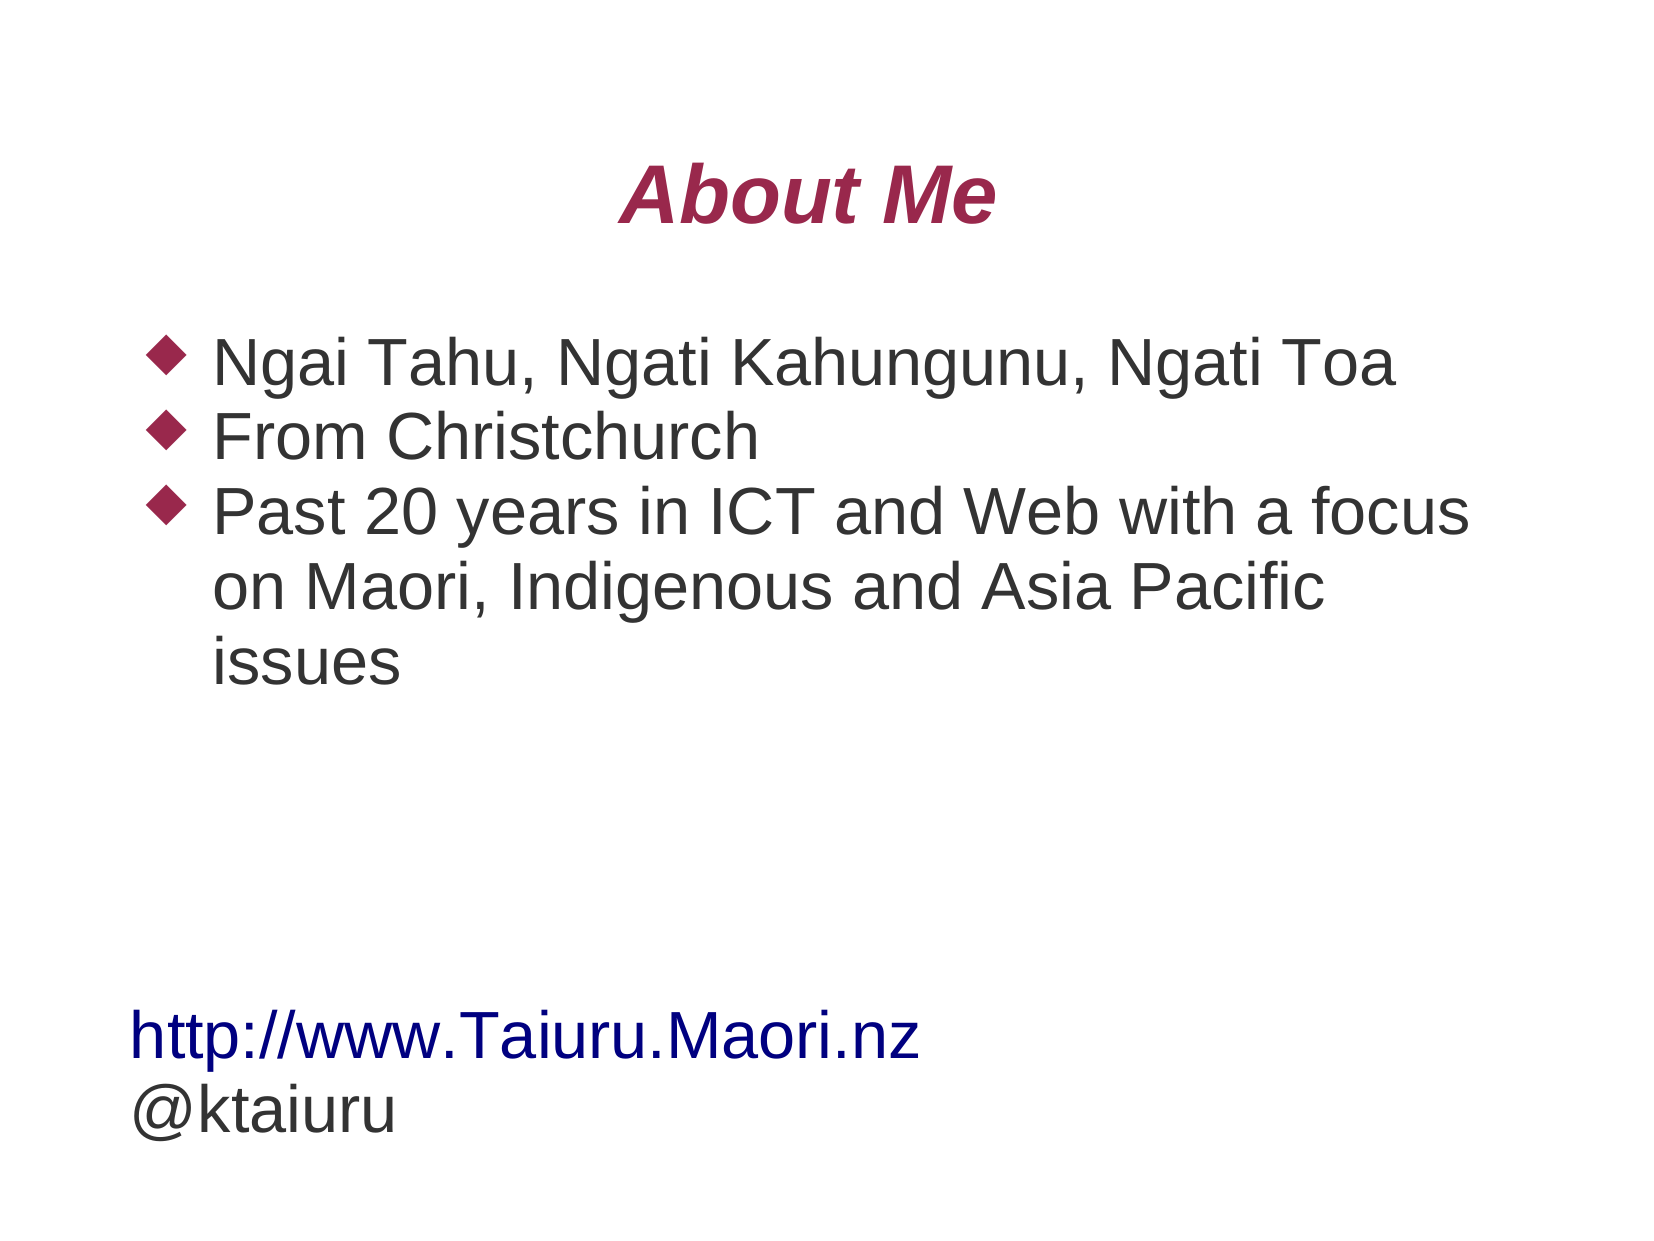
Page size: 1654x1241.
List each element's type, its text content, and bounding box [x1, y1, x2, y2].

title About Me [82, 90, 1536, 298]
list Ngai Tahu, Ngati Kahungunu, Ngati Toa From Christchurch Past 20 years in ICT and Web with a focus on Maori, Indigenous and Asia Pacific issues http://www.Taiuru.Maori.nz @ktaiuru [129, 324, 1489, 1241]
